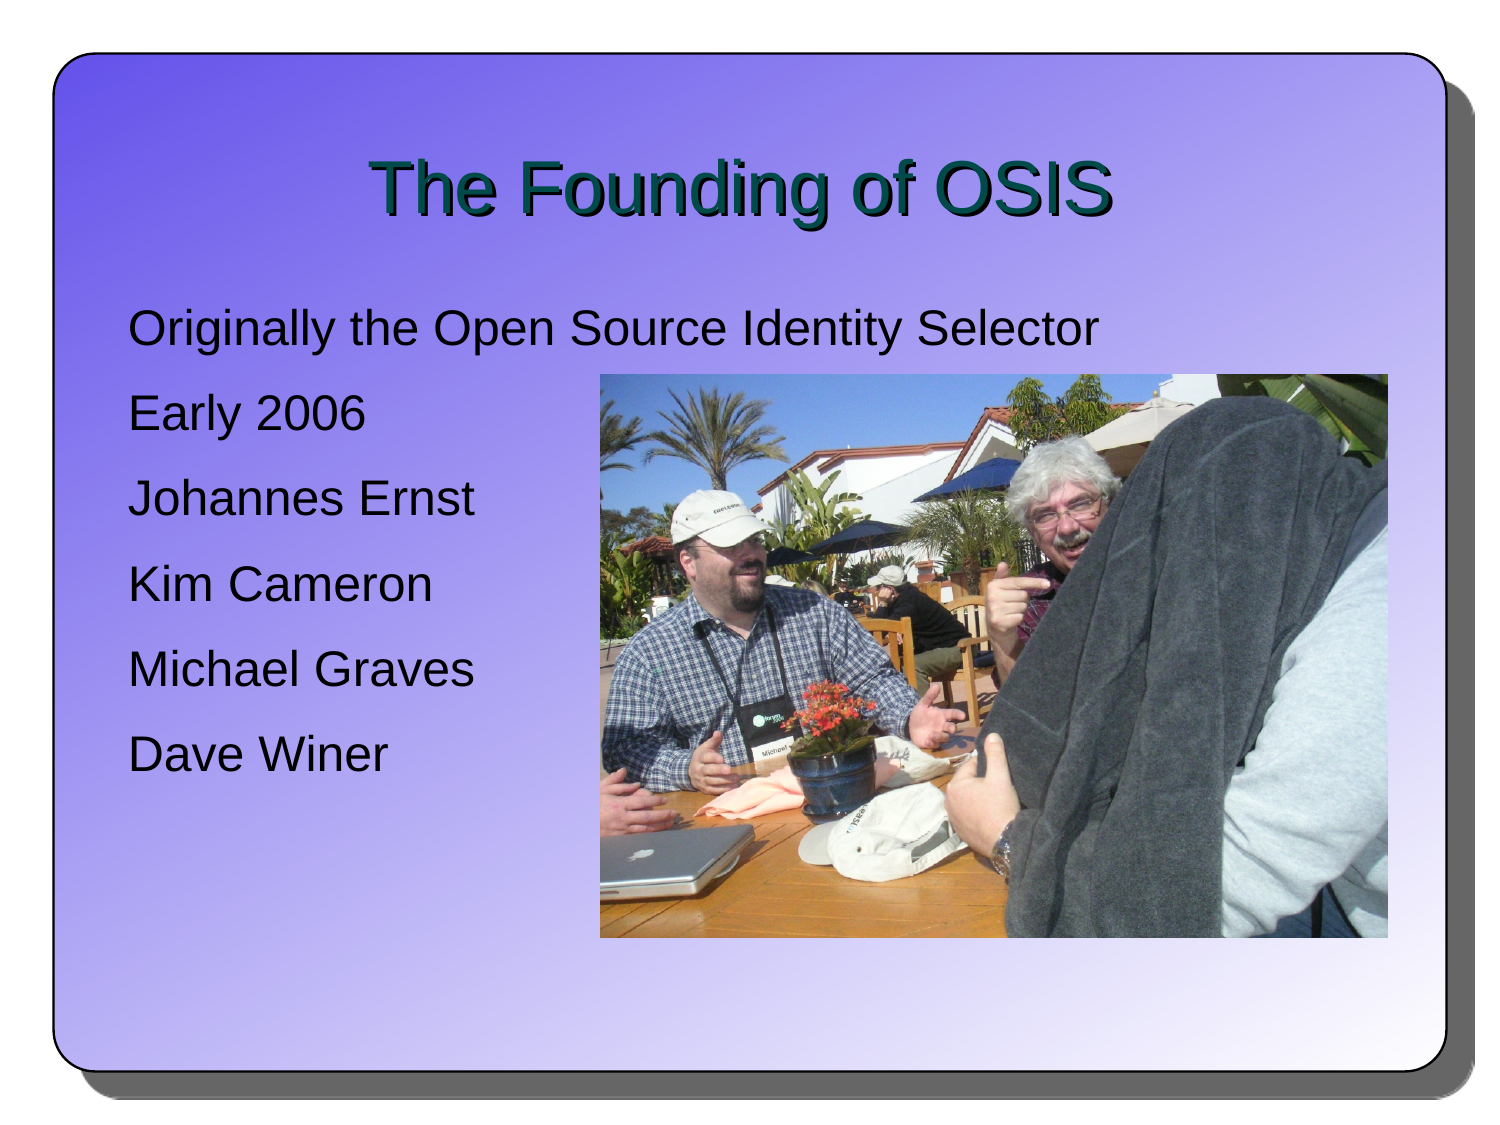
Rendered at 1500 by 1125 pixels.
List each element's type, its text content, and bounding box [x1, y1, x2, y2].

list Originally the Open Source Identity Selector Early 2006 Johannes Ernst Kim Cameron Michael Graves Dave Winer [110, 299, 1313, 1007]
title The Founding of OSIS [110, 93, 1392, 282]
picture [600, 374, 1388, 938]
